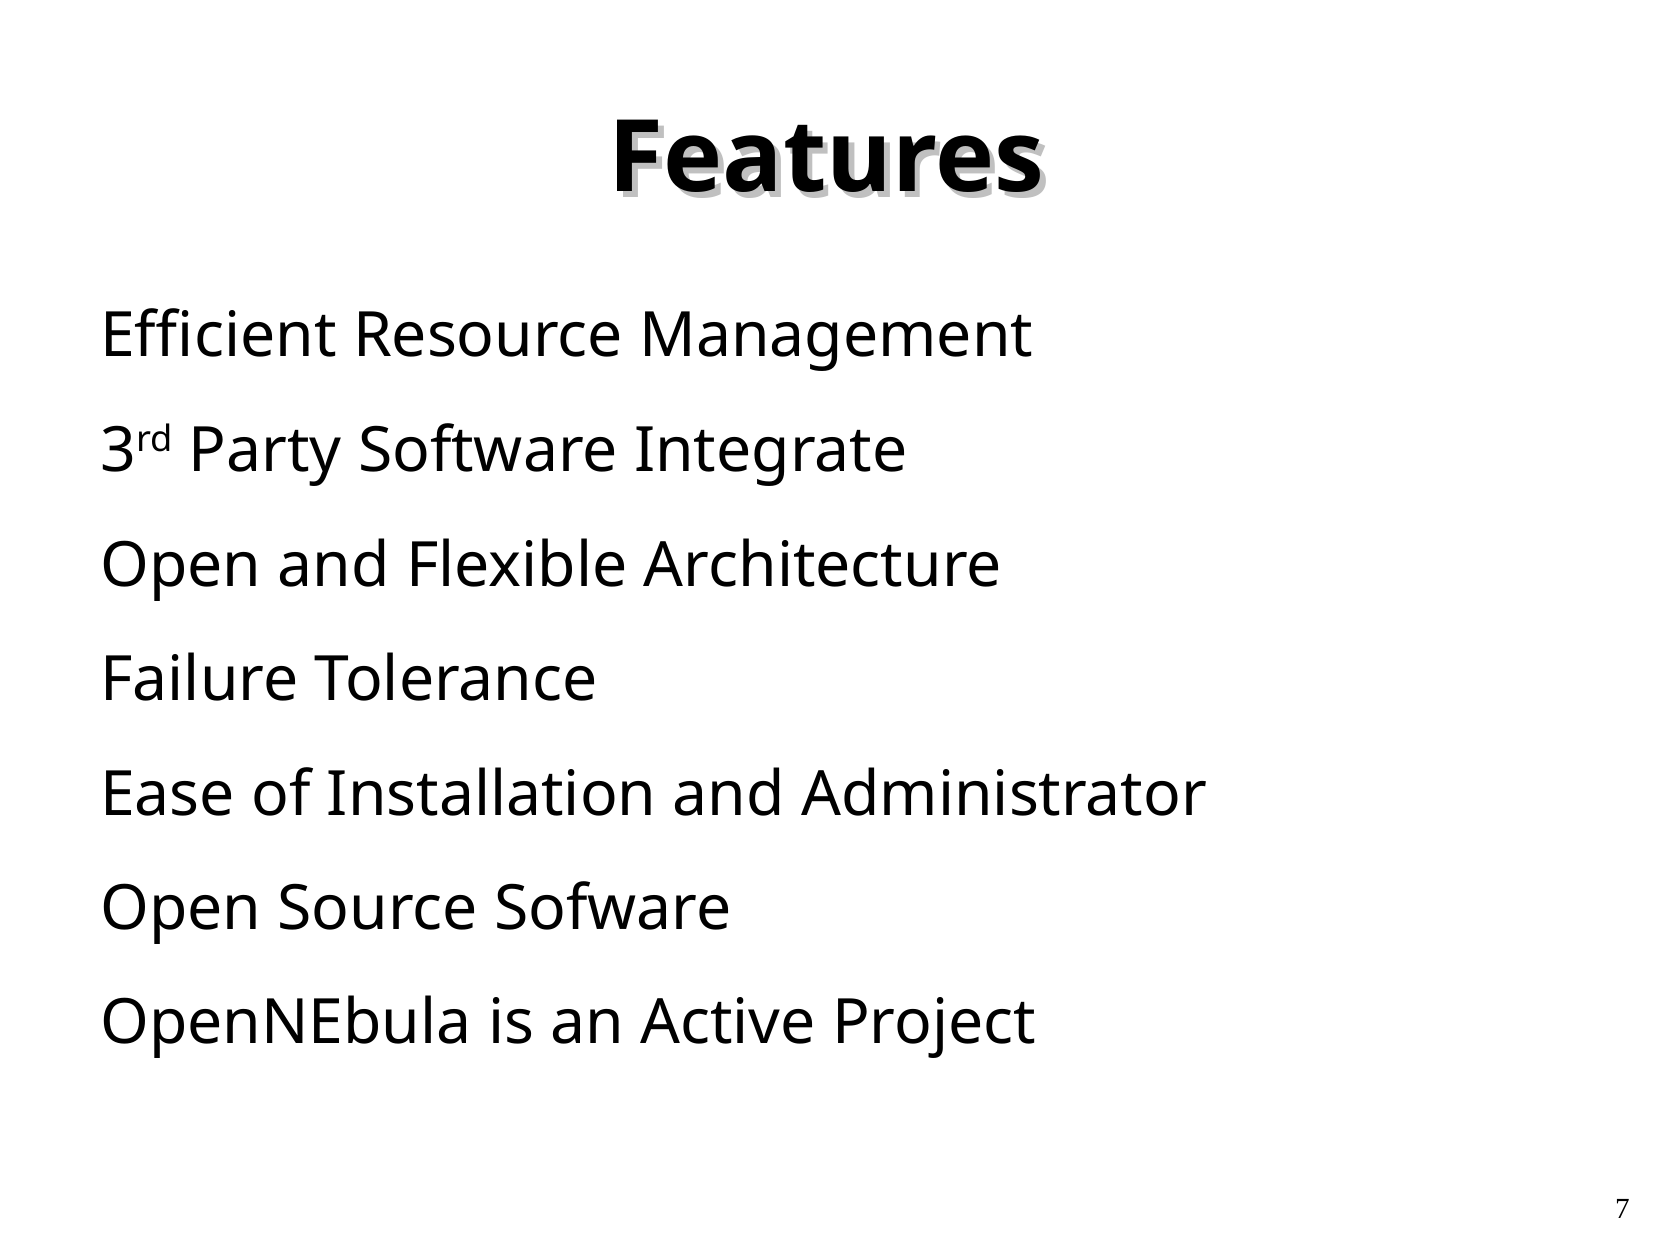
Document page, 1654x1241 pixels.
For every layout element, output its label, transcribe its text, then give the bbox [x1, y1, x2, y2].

title Features [82, 49, 1571, 257]
list Efficient Resource Management 3rd Party Software Integrate Open and Flexible Architecture Failure Tolerance Ease of Installation and Administrator Open Source Sofware OpenNEbula is an Active Project [82, 290, 1571, 1109]
